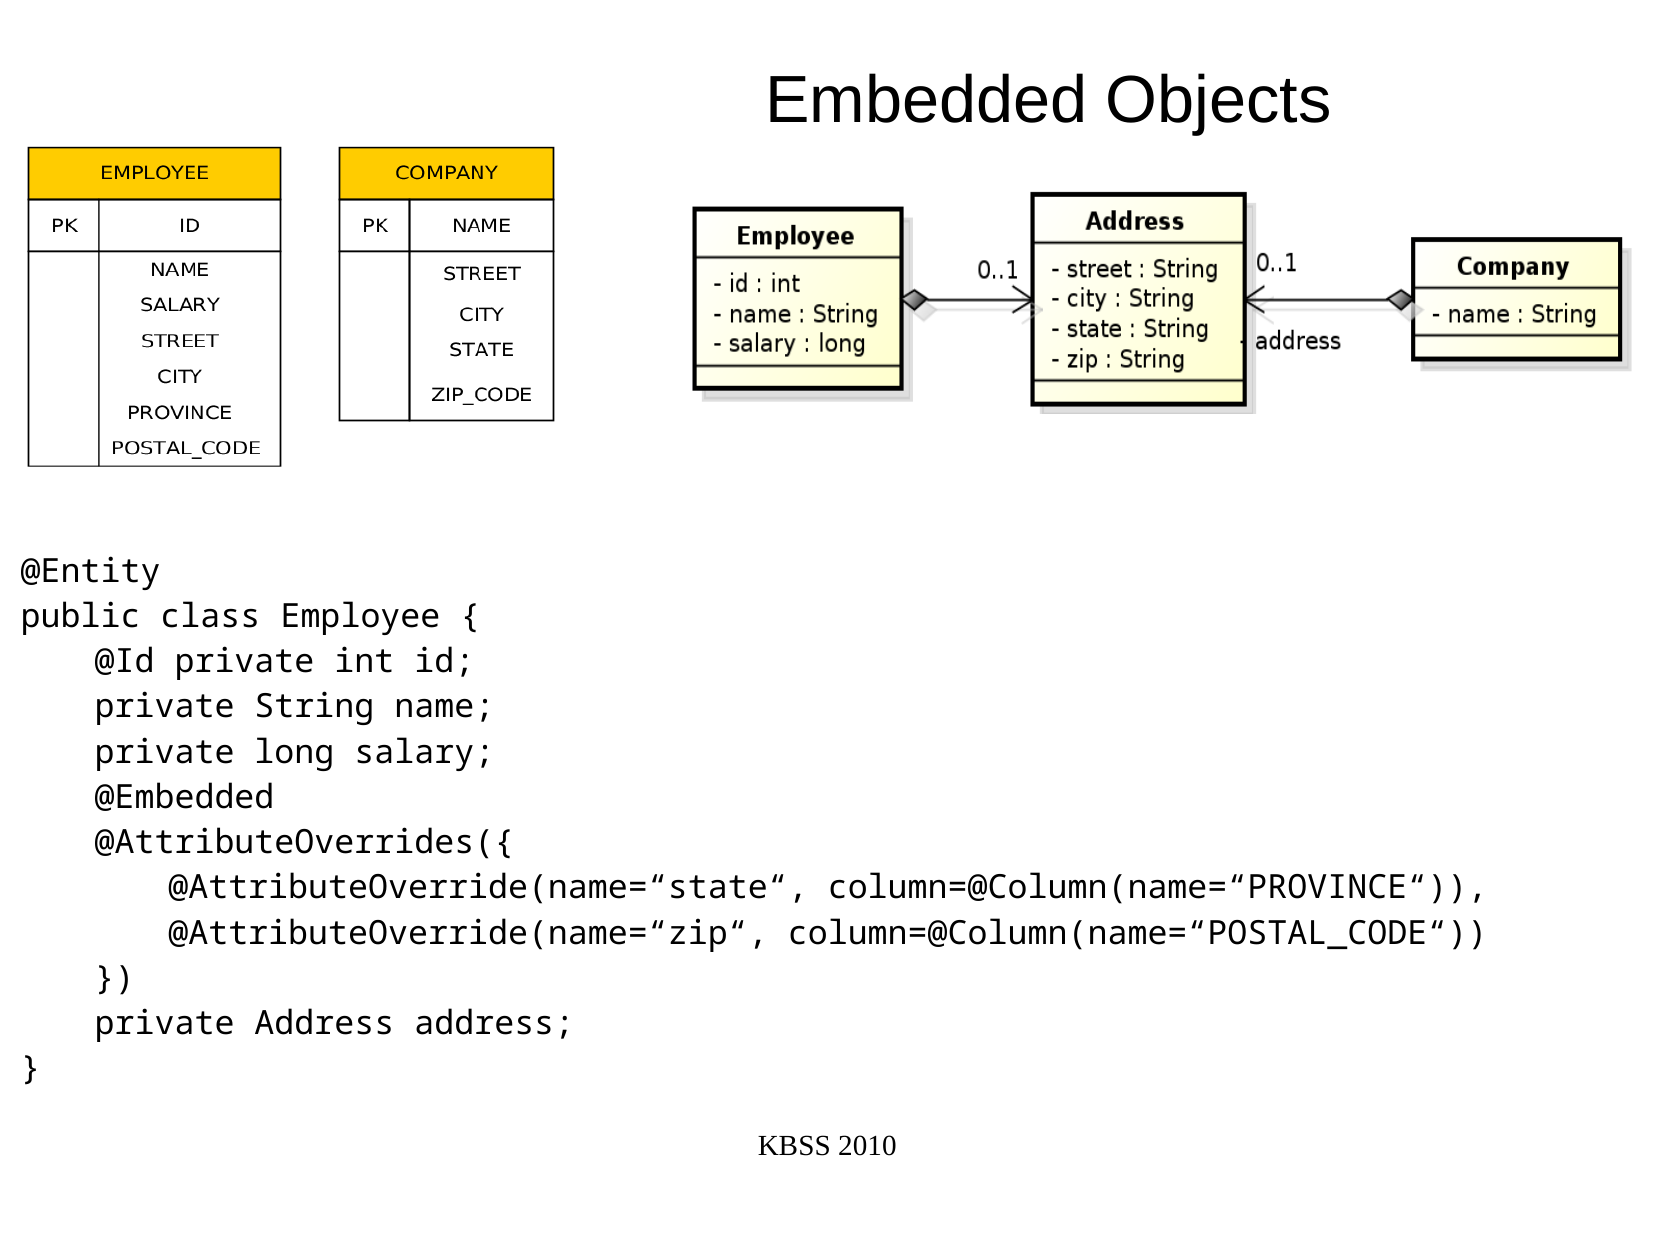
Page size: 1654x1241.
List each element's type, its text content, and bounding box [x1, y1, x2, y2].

picture [4, 121, 573, 485]
title Embedded Objects [82, 3, 1571, 196]
text_box @Entity public class Employee { @Id private int id; private String name; private long salary; @Embedded @AttributeOverrides({ @AttributeOverride(name=“state“, column=@Column(name=“PROVINCE“)), @AttributeOverride(name=“zip“, column=@Column(name=“POSTAL_CODE“)) }) private Address address; } [5, 539, 1654, 1089]
picture [679, 186, 1643, 414]
